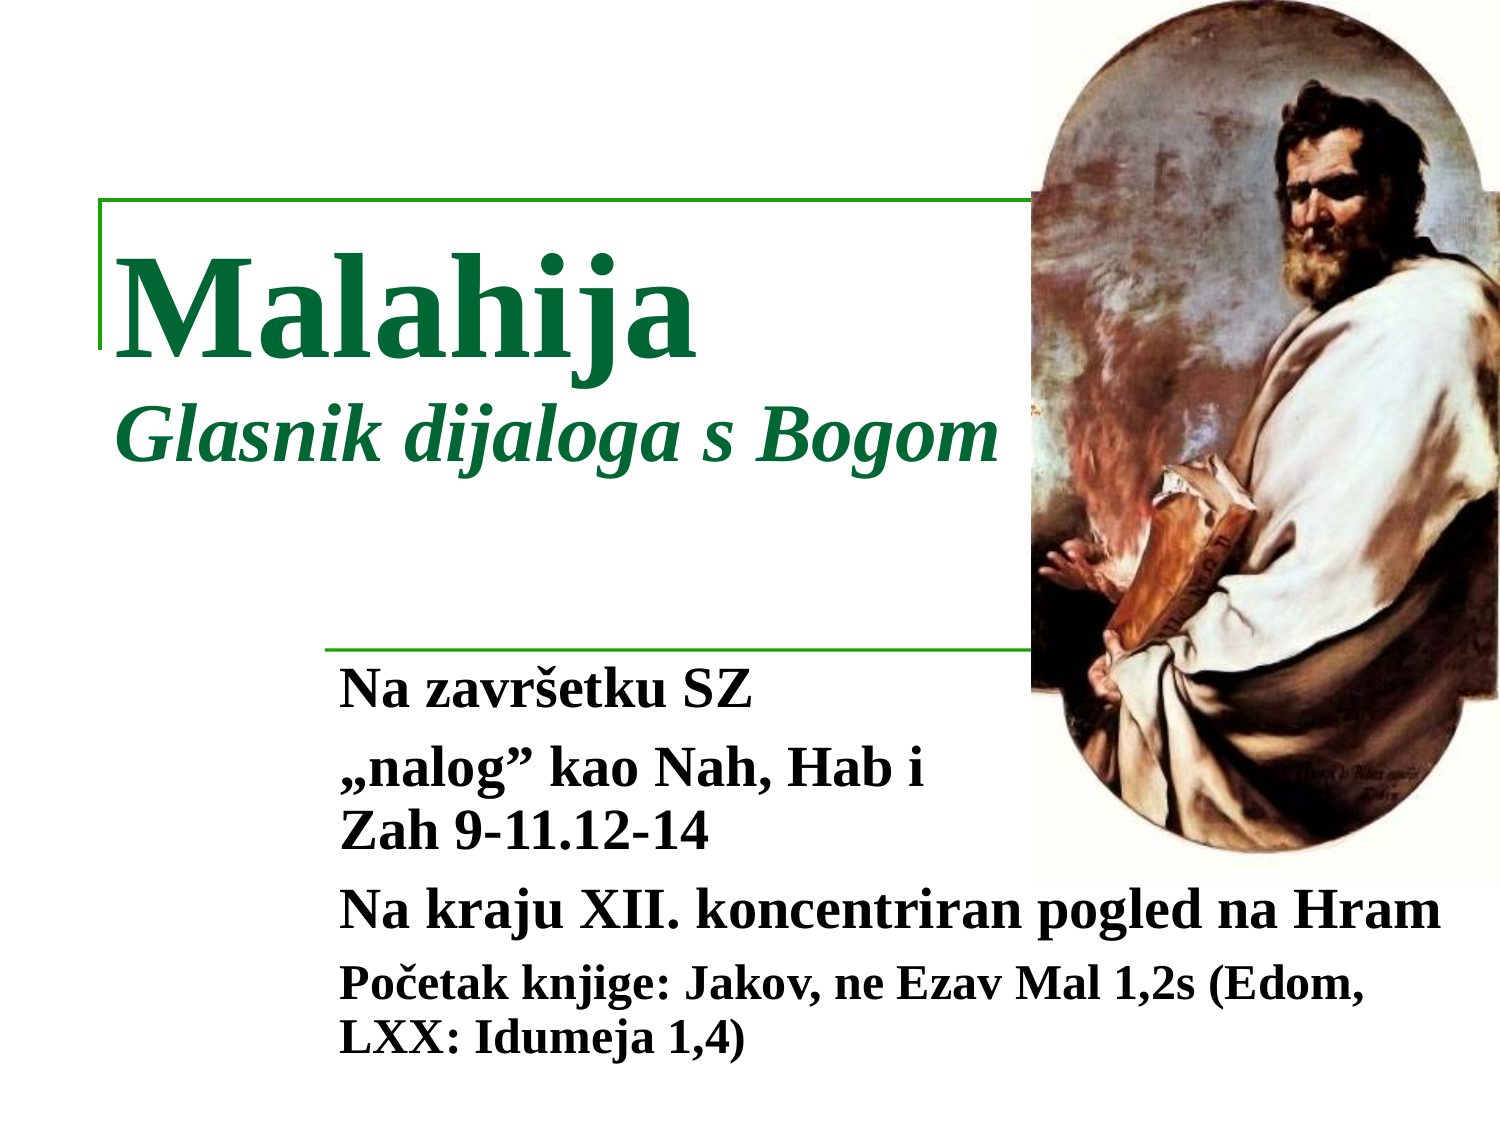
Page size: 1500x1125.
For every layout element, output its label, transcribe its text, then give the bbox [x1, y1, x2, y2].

picture [1031, 0, 1500, 882]
subtitle Na završetku SZ „nalog” kao Nah, Hab i Zah 9-11.12-14 Na kraju XII. koncentriran pogled na Hram Početak knjige: Jakov, ne Ezav Mal 1,2s (Edom, LXX: Idumeja 1,4) [324, 650, 1500, 1102]
title Malahija Glasnik dijaloga s Bogom [100, 220, 1031, 508]
